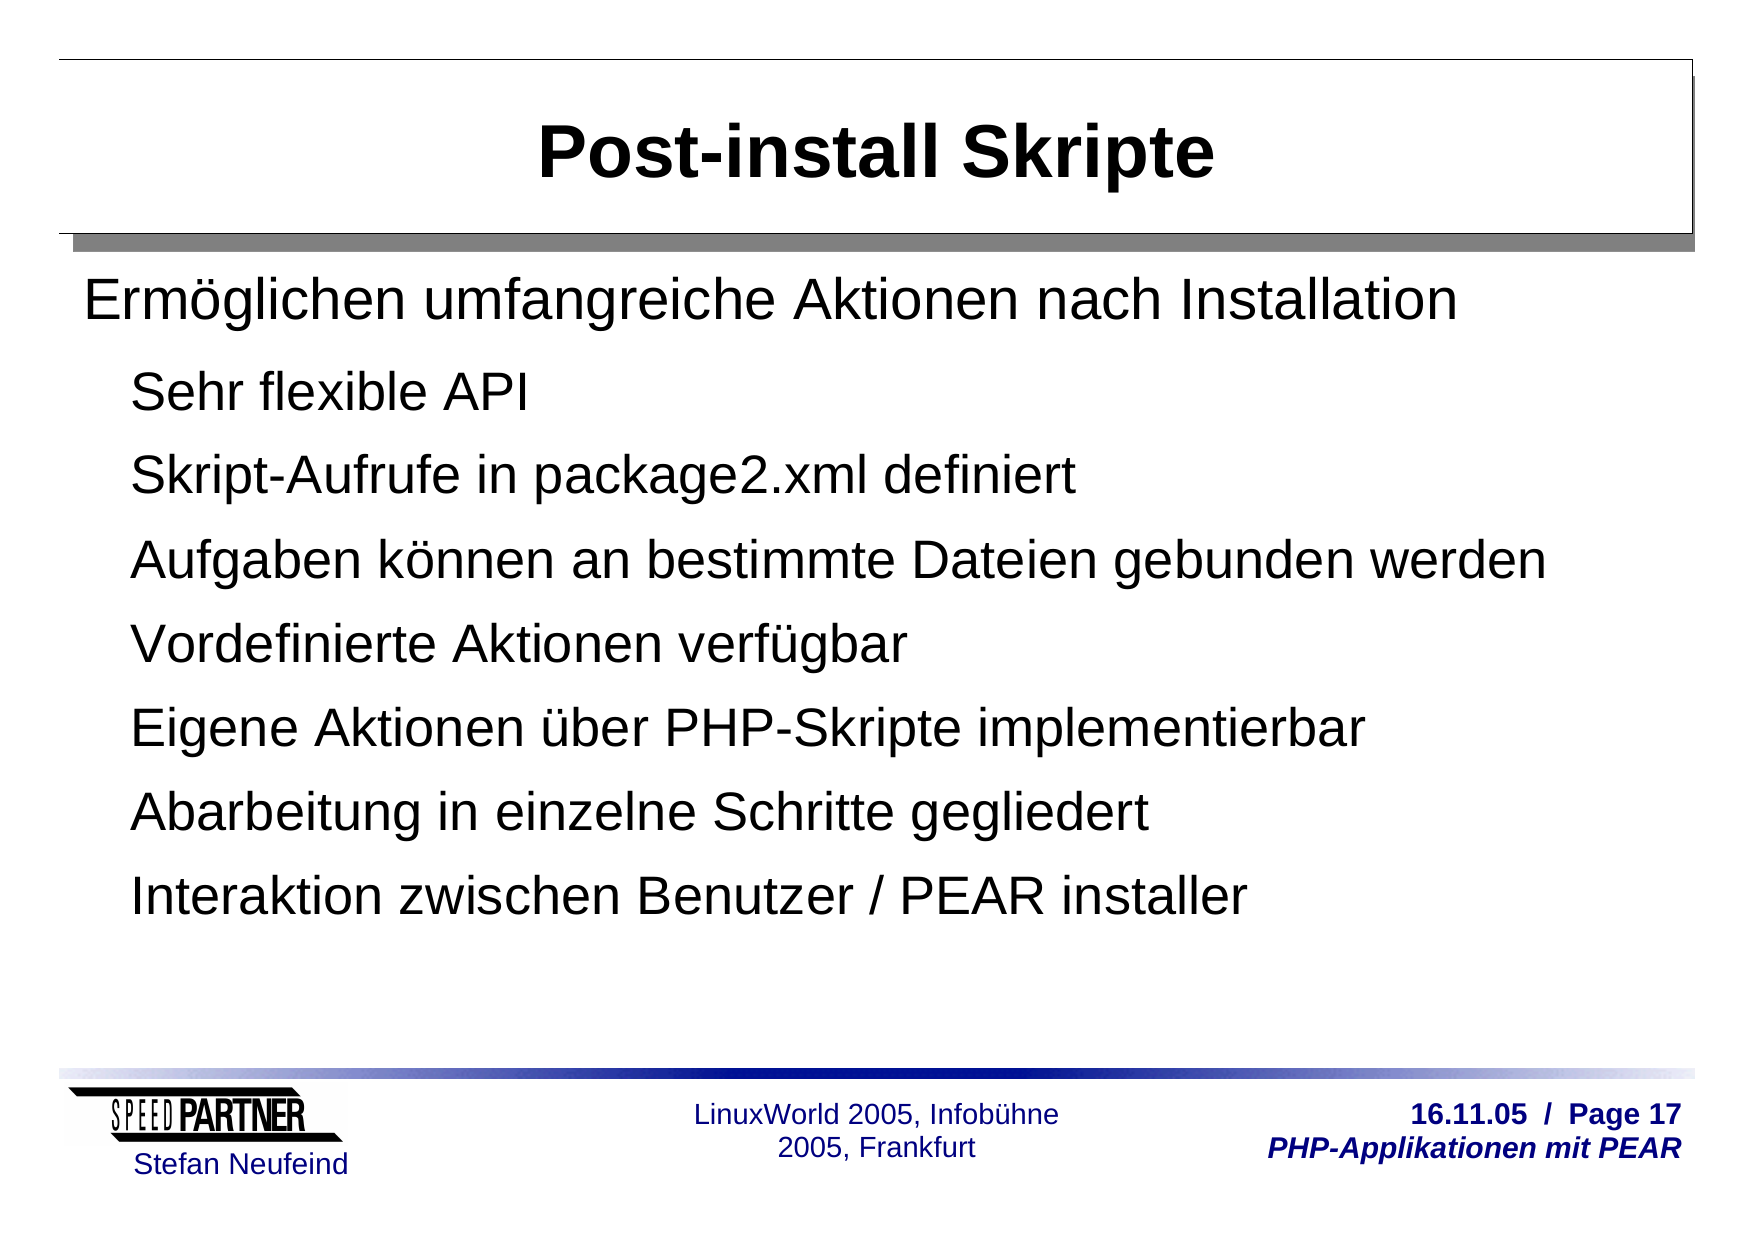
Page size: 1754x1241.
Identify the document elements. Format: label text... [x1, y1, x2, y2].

title Post-install Skripte [59, 59, 1695, 244]
picture [64, 1082, 348, 1146]
list Ermöglichen umfangreiche Aktionen nach Installation Sehr flexible API Skript-Aufrufe in package2.xml definiert Aufgaben können an bestimmte Dateien gebunden werden Vordefinierte Aktionen verfügbar Eigene Aktionen über PHP-Skripte implementierbar Abarbeitung in einzelne Schritte gegliedert Interaktion zwischen Benutzer / PEAR installer [71, 266, 1695, 1049]
picture [59, 1068, 1695, 1079]
